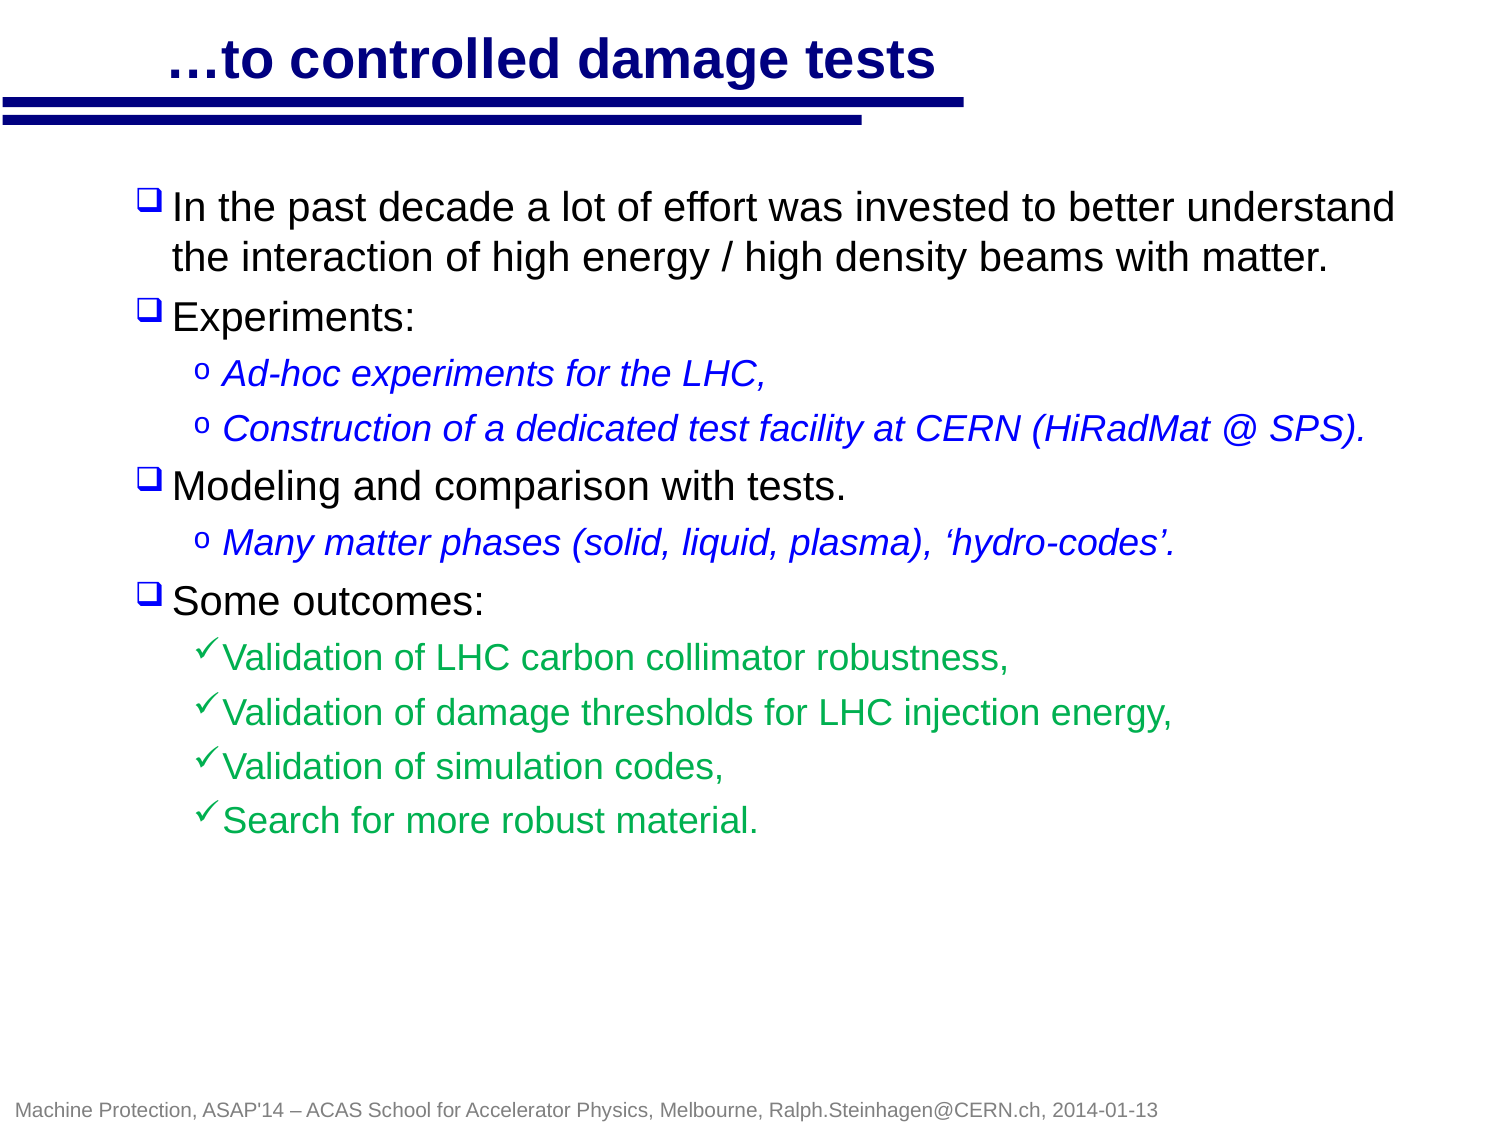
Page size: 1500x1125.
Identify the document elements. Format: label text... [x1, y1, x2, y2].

text_box In the past decade a lot of effort was invested to better understand the interaction of high energy / high density beams with matter. Experiments: Ad-hoc experiments for the LHC, Construction of a dedicated test facility at CERN (HiRadMat @ SPS). Modeling and comparison with tests. Many matter phases (solid, liquid, plasma), ‘hydro-codes’. Some outcomes: Validation of LHC carbon collimator robustness, Validation of damage thresholds for LHC injection energy, Validation of simulation codes, Search for more robust material. [120, 171, 1462, 904]
title …to controlled damage tests [149, 0, 1200, 113]
